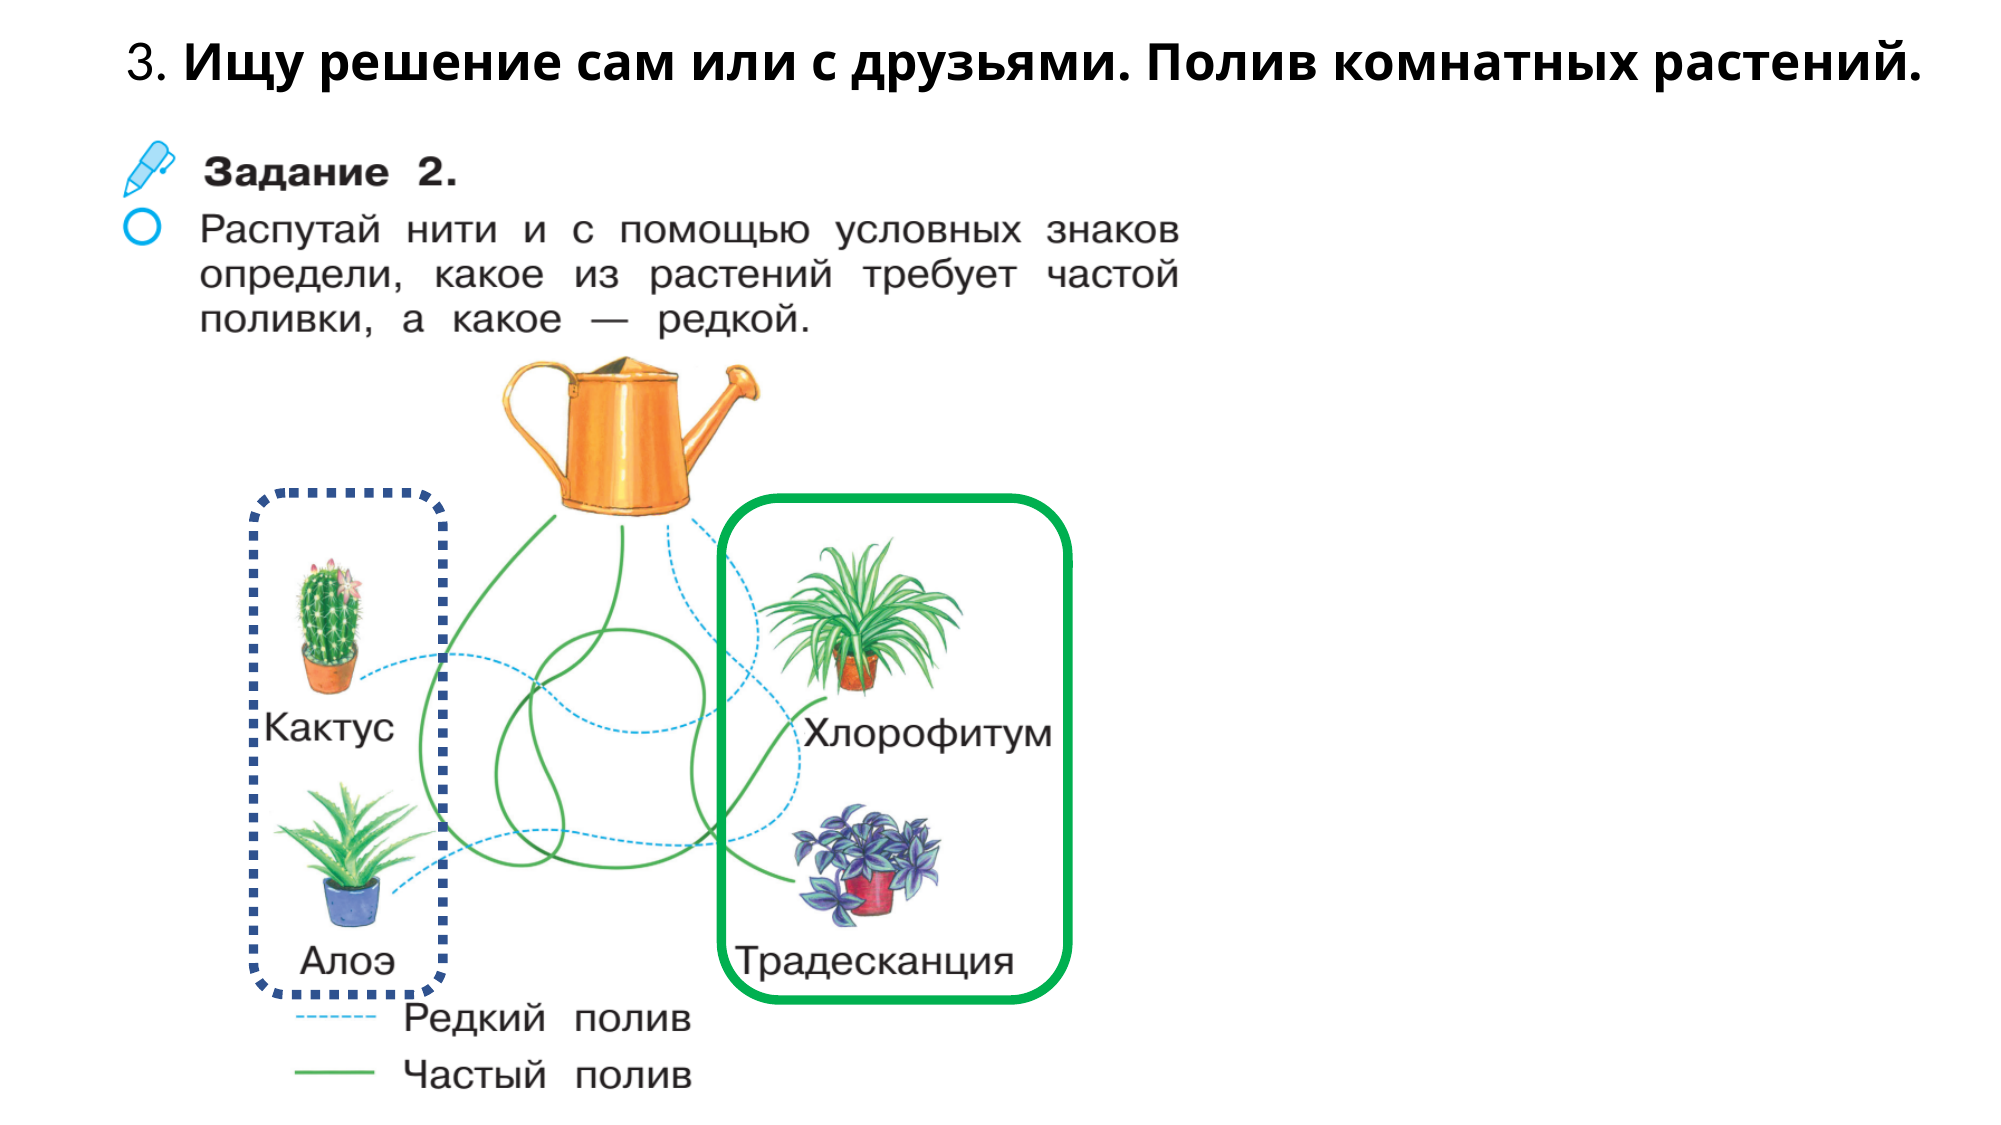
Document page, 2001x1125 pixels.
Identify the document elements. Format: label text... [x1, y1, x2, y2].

picture [85, 135, 1262, 1107]
title 3. Ищу решение сам или с друзьями. Полив комнатных растений. [110, 18, 1967, 106]
